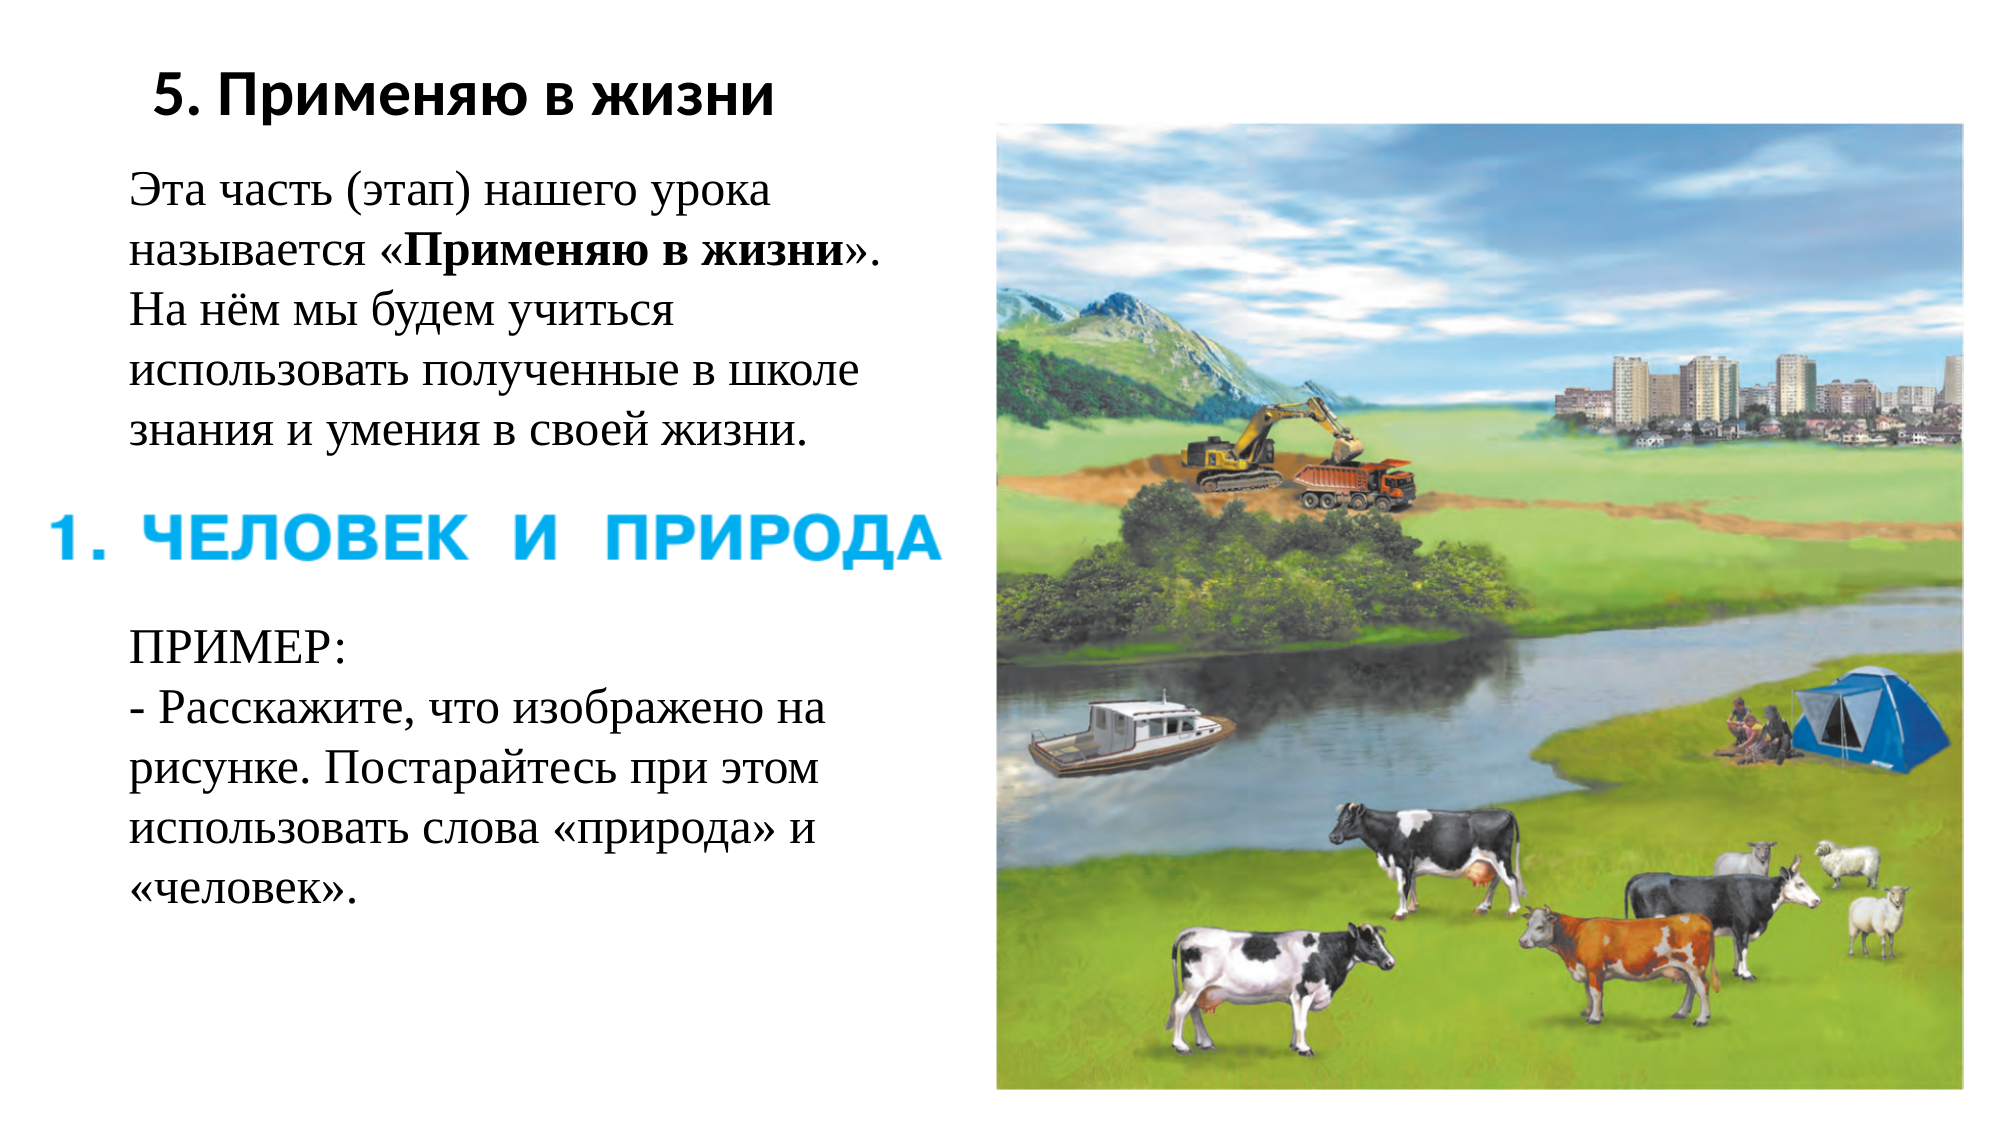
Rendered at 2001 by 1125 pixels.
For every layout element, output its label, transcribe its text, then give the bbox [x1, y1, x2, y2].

title 5. Применяю в жизни [137, 50, 1863, 138]
text_box ПРИМЕР: - Расскажите, что изображено на рисунке. Постарайтесь при этом использовать слова «природа» и «человек». [114, 606, 859, 922]
picture [25, 119, 1968, 1093]
text_box Эта часть (этап) нашего урока называется «Применяю в жизни». На нём мы будем учиться использовать полученные в школе знания и умения в своей жизни. [114, 147, 925, 463]
